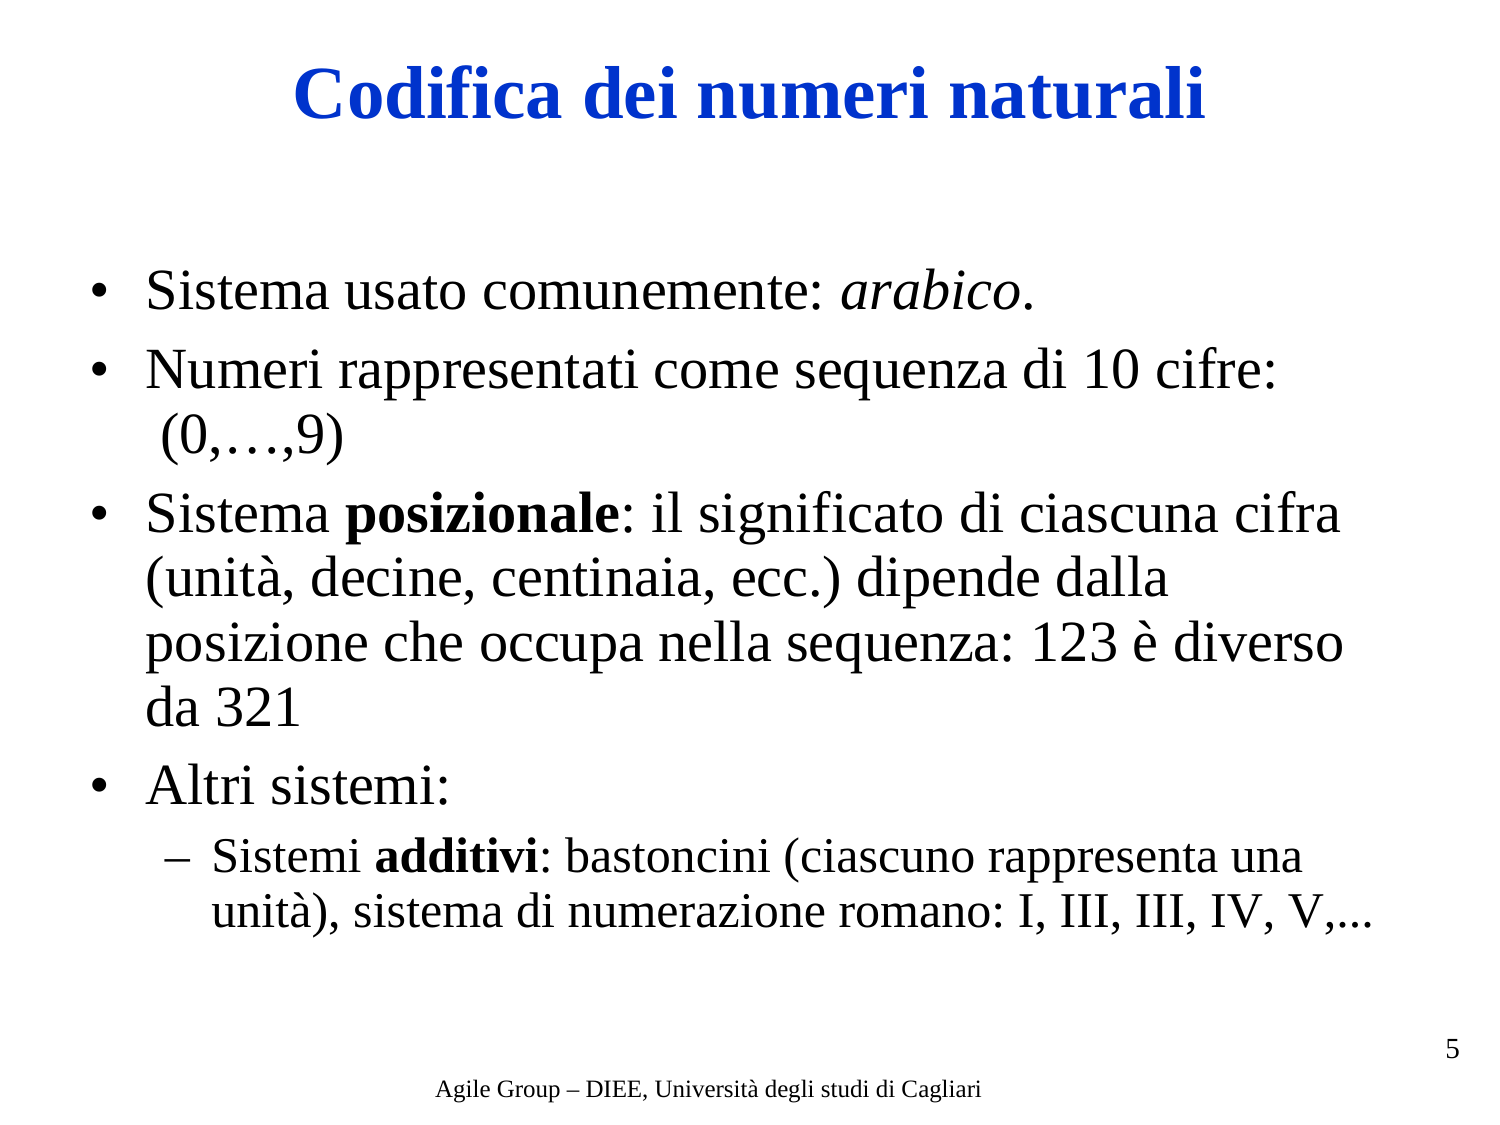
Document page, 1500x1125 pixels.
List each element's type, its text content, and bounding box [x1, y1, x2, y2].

list Sistema usato comunemente: arabico. Numeri rappresentati come sequenza di 10 cifre: (0,…,9) Sistema posizionale: il significato di ciascuna cifra (unità, decine, centinaia, ecc.) dipende dalla posizione che occupa nella sequenza: 123 è diverso da 321 Altri sistemi: Sistemi additivi: bastoncini (ciascuno rappresenta una unità), sistema di numerazione romano: I, III, III, IV, V,... [74, 249, 1417, 994]
title Codifica dei numeri naturali [112, 12, 1388, 175]
